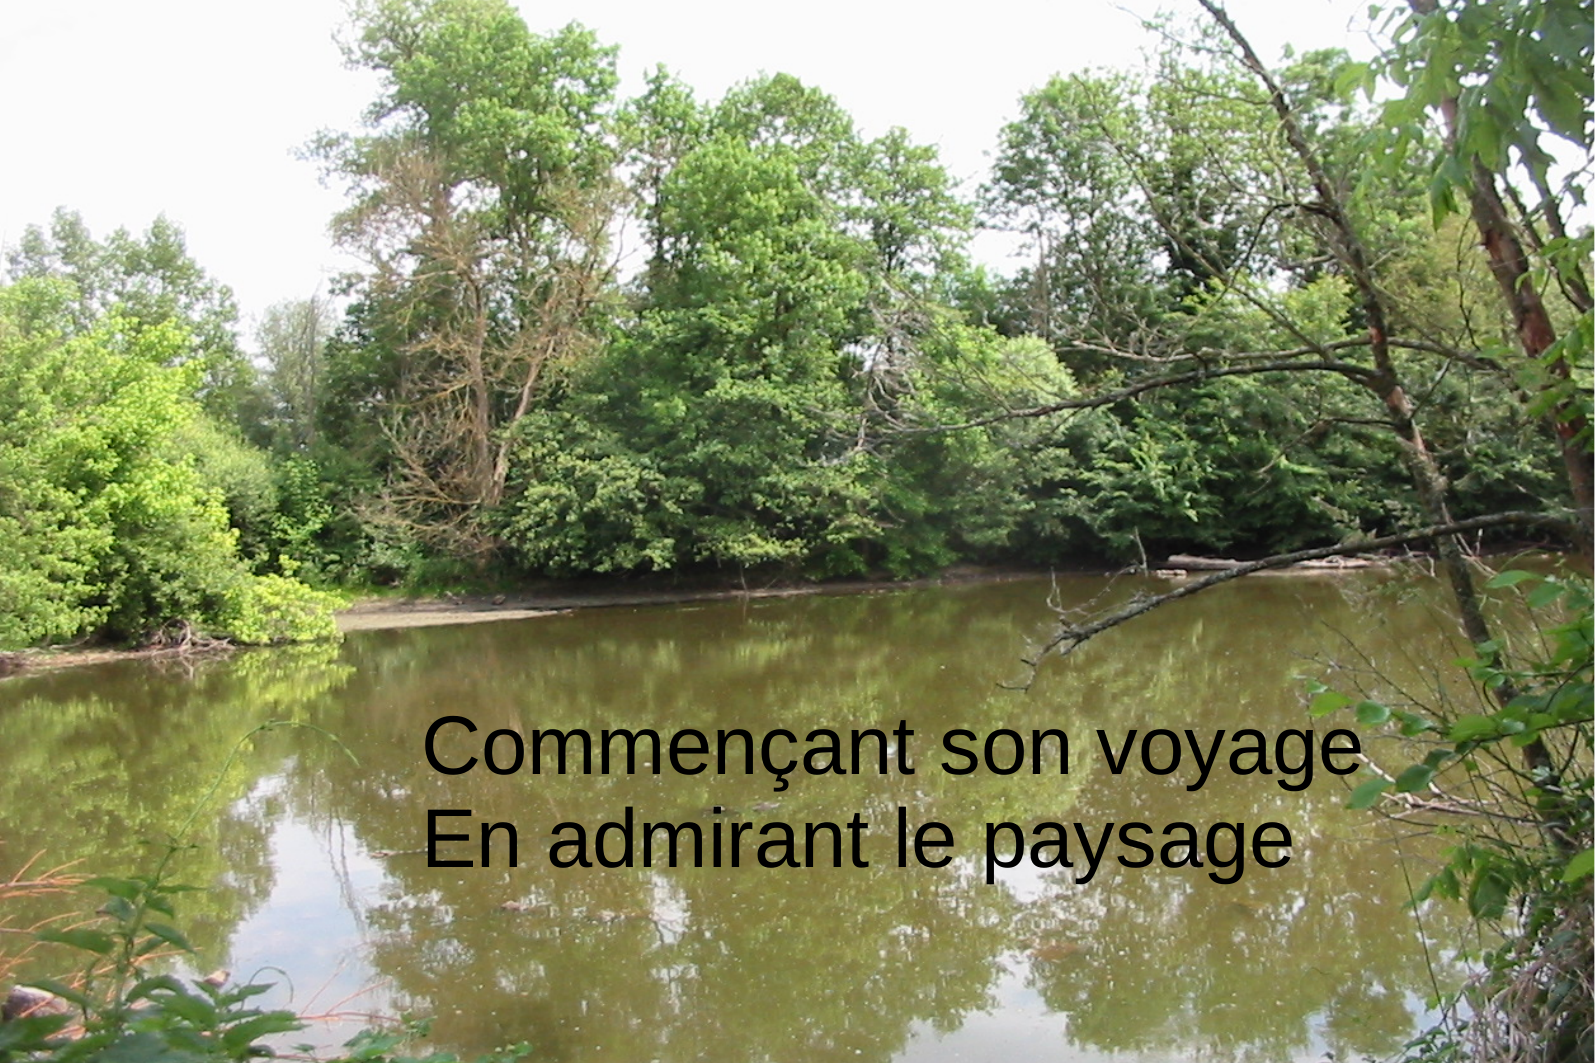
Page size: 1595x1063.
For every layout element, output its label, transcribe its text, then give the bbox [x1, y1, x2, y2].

text_box Commençant son voyage En admirant le paysage [406, 691, 1388, 893]
picture [0, 0, 1595, 1063]
